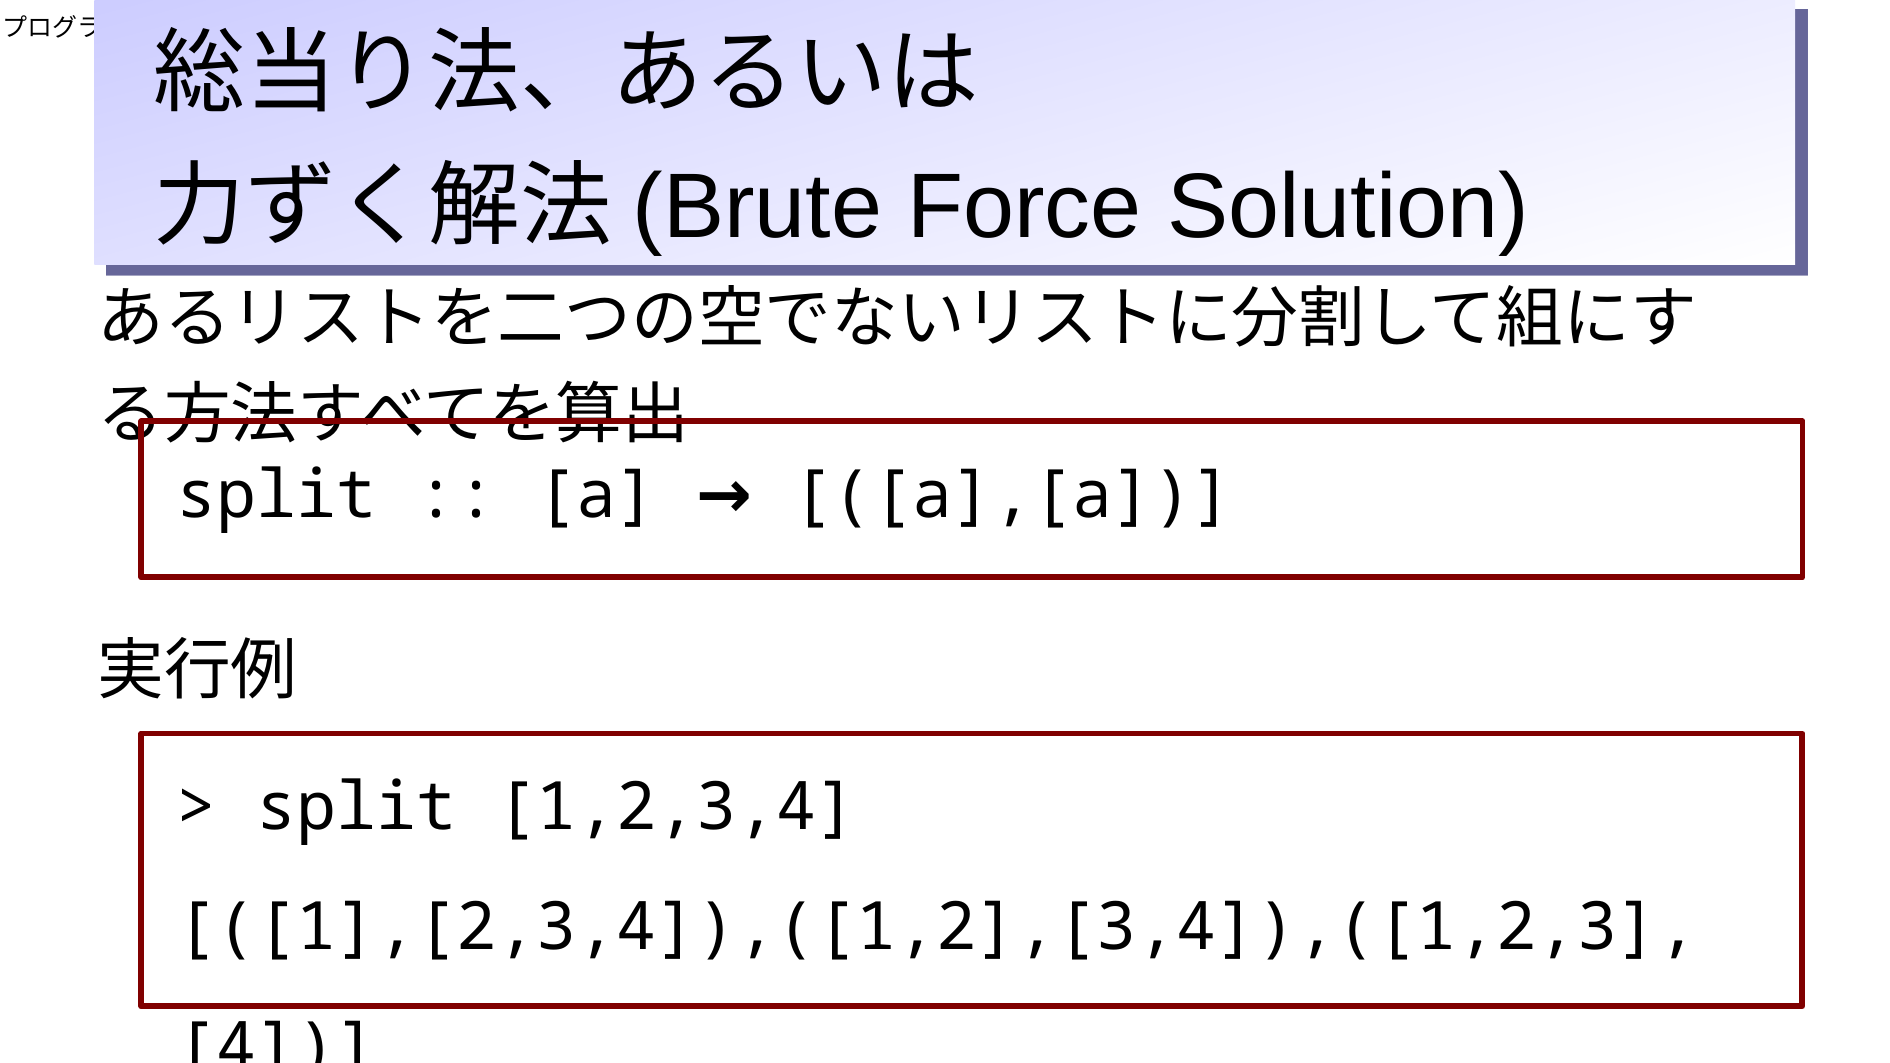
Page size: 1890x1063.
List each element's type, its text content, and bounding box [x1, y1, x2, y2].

list 実行例 [94, 613, 1796, 686]
text_box split :: [a] → [([a],[a])] [141, 421, 1803, 578]
title 総当り法、あるいは 力ずく解法 (Brute Force Solution) [94, 33, 1796, 229]
text_box > split [1,2,3,4] [([1],[2,3,4]),([1,2],[3,4]),([1,2,3],[4])] [141, 733, 1803, 1007]
list あるリストを二つの空でないリストに分割して組にする方法すべてを算出 [94, 260, 1750, 400]
